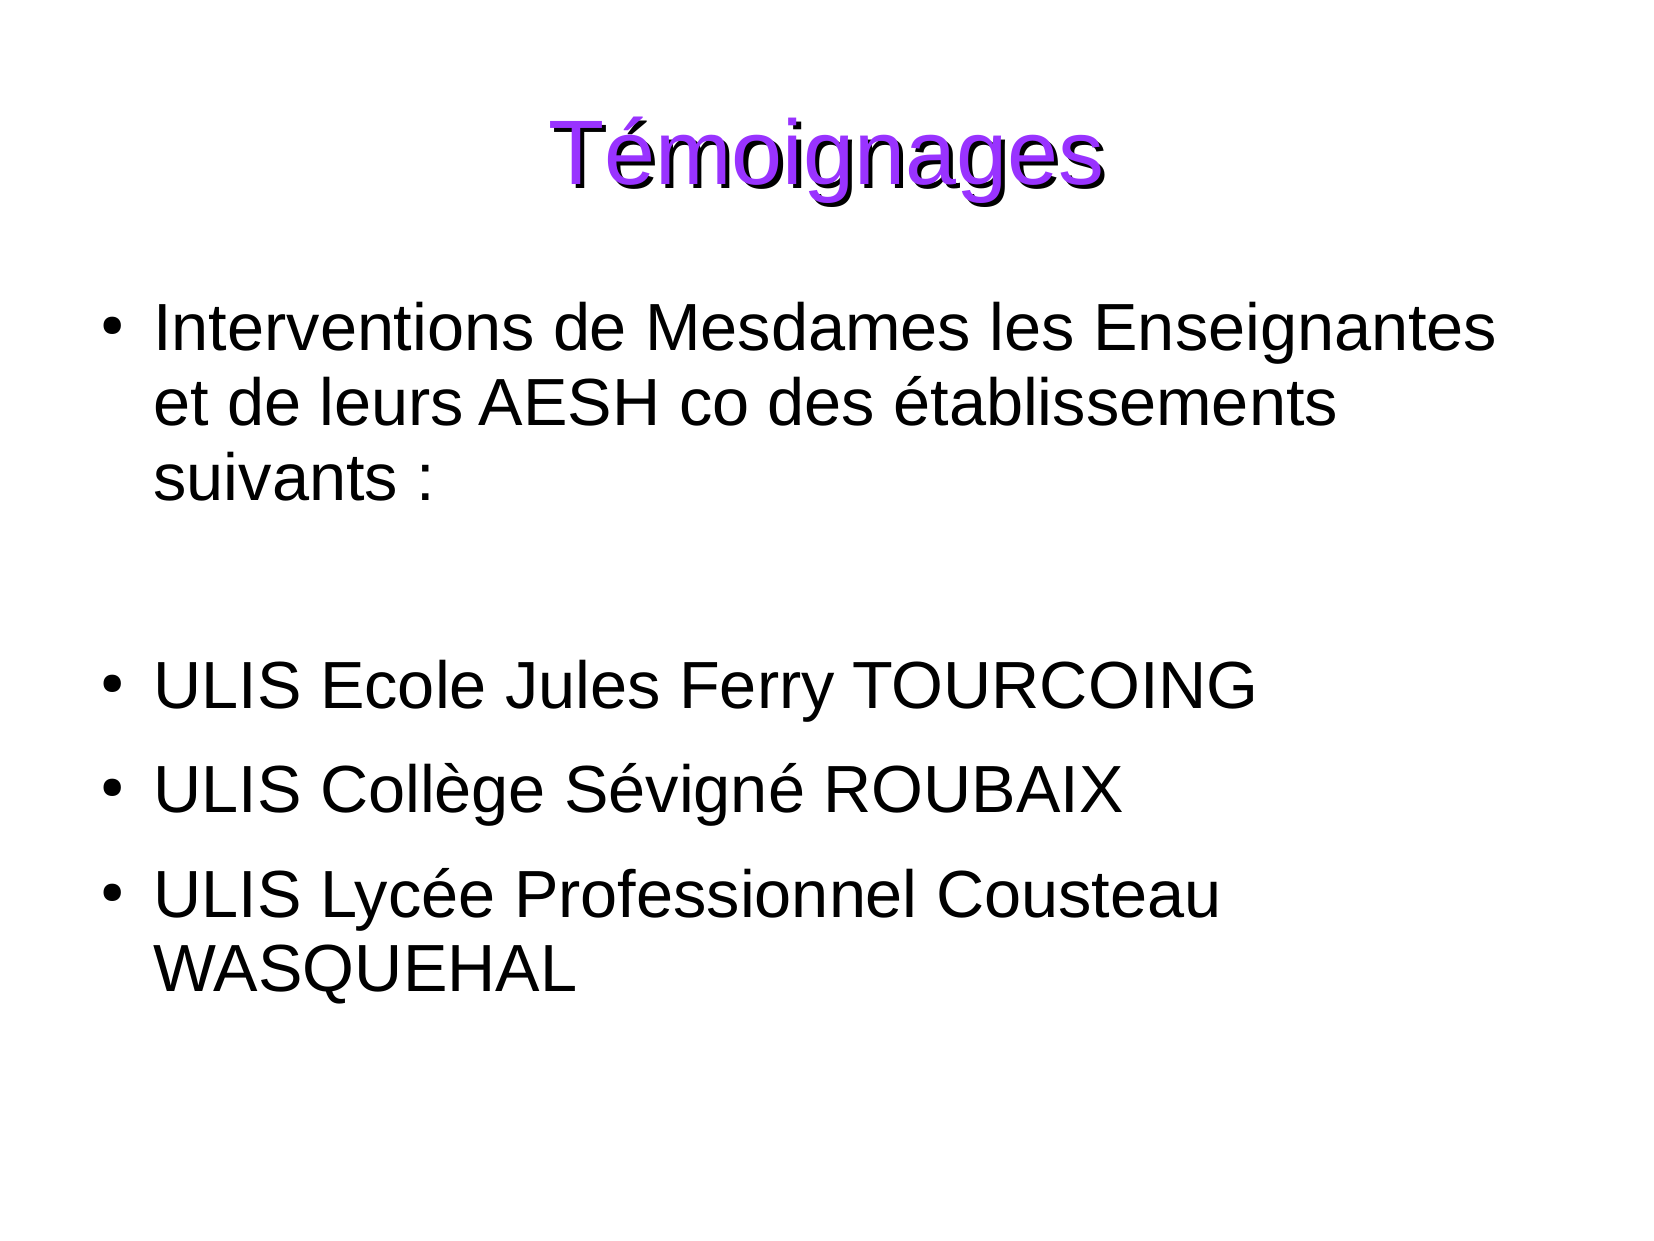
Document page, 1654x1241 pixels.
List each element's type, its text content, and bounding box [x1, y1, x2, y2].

title Témoignages [82, 49, 1571, 257]
list Interventions de Mesdames les Enseignantes et de leurs AESH co des établissements suivants : ULIS Ecole Jules Ferry TOURCOING ULIS Collège Sévigné ROUBAIX ULIS Lycée Professionnel Cousteau WASQUEHAL [82, 290, 1571, 1109]
